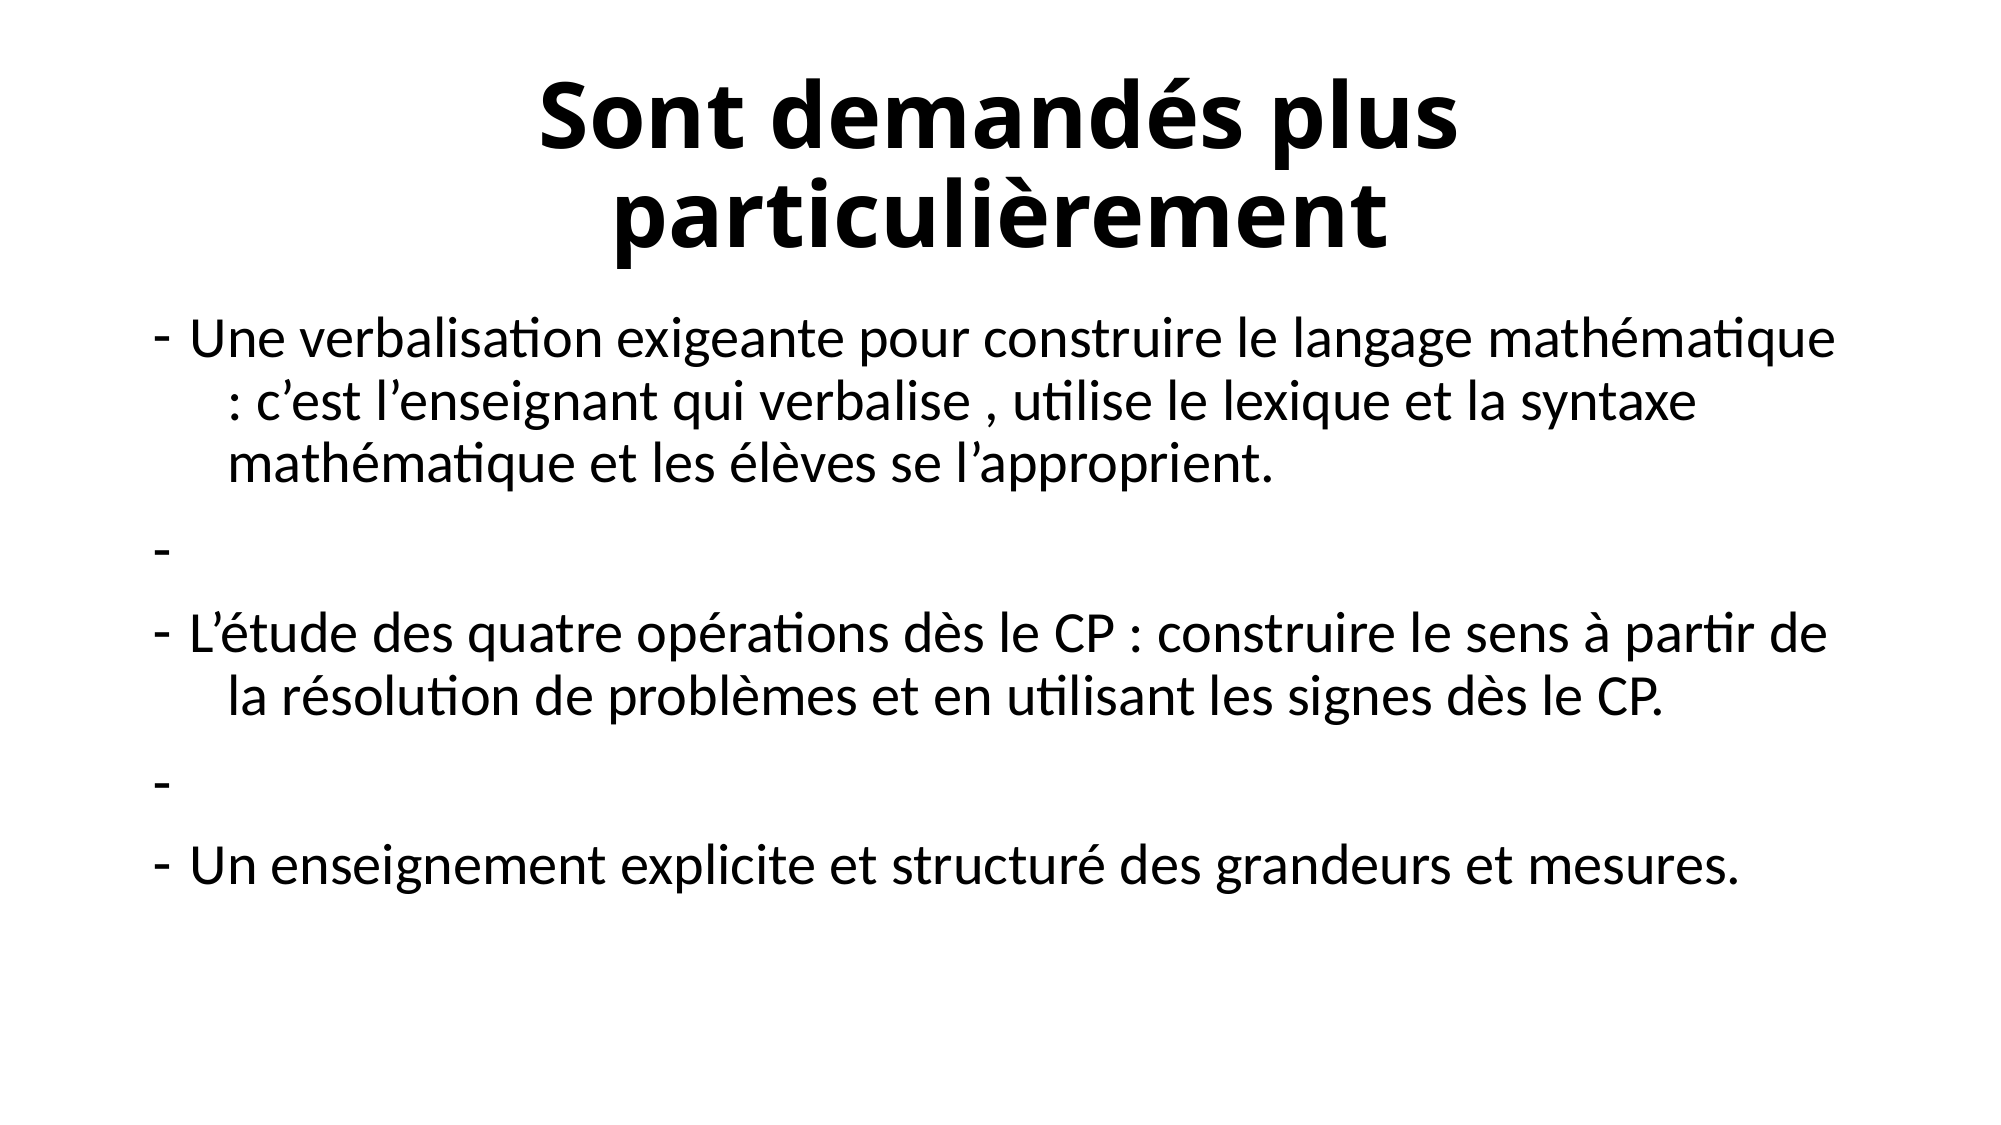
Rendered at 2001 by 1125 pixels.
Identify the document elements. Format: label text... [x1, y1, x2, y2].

title Sont demandés plus particulièrement [137, 59, 1863, 278]
list Une verbalisation exigeante pour construire le langage mathématique : c’est l’enseignant qui verbalise , utilise le lexique et la syntaxe mathématique et les élèves se l’approprient. L’étude des quatre opérations dès le CP : construire le sens à partir de la résolution de problèmes et en utilisant les signes dès le CP. Un enseignement explicite et structuré des grandeurs et mesures. [137, 299, 1863, 1014]
